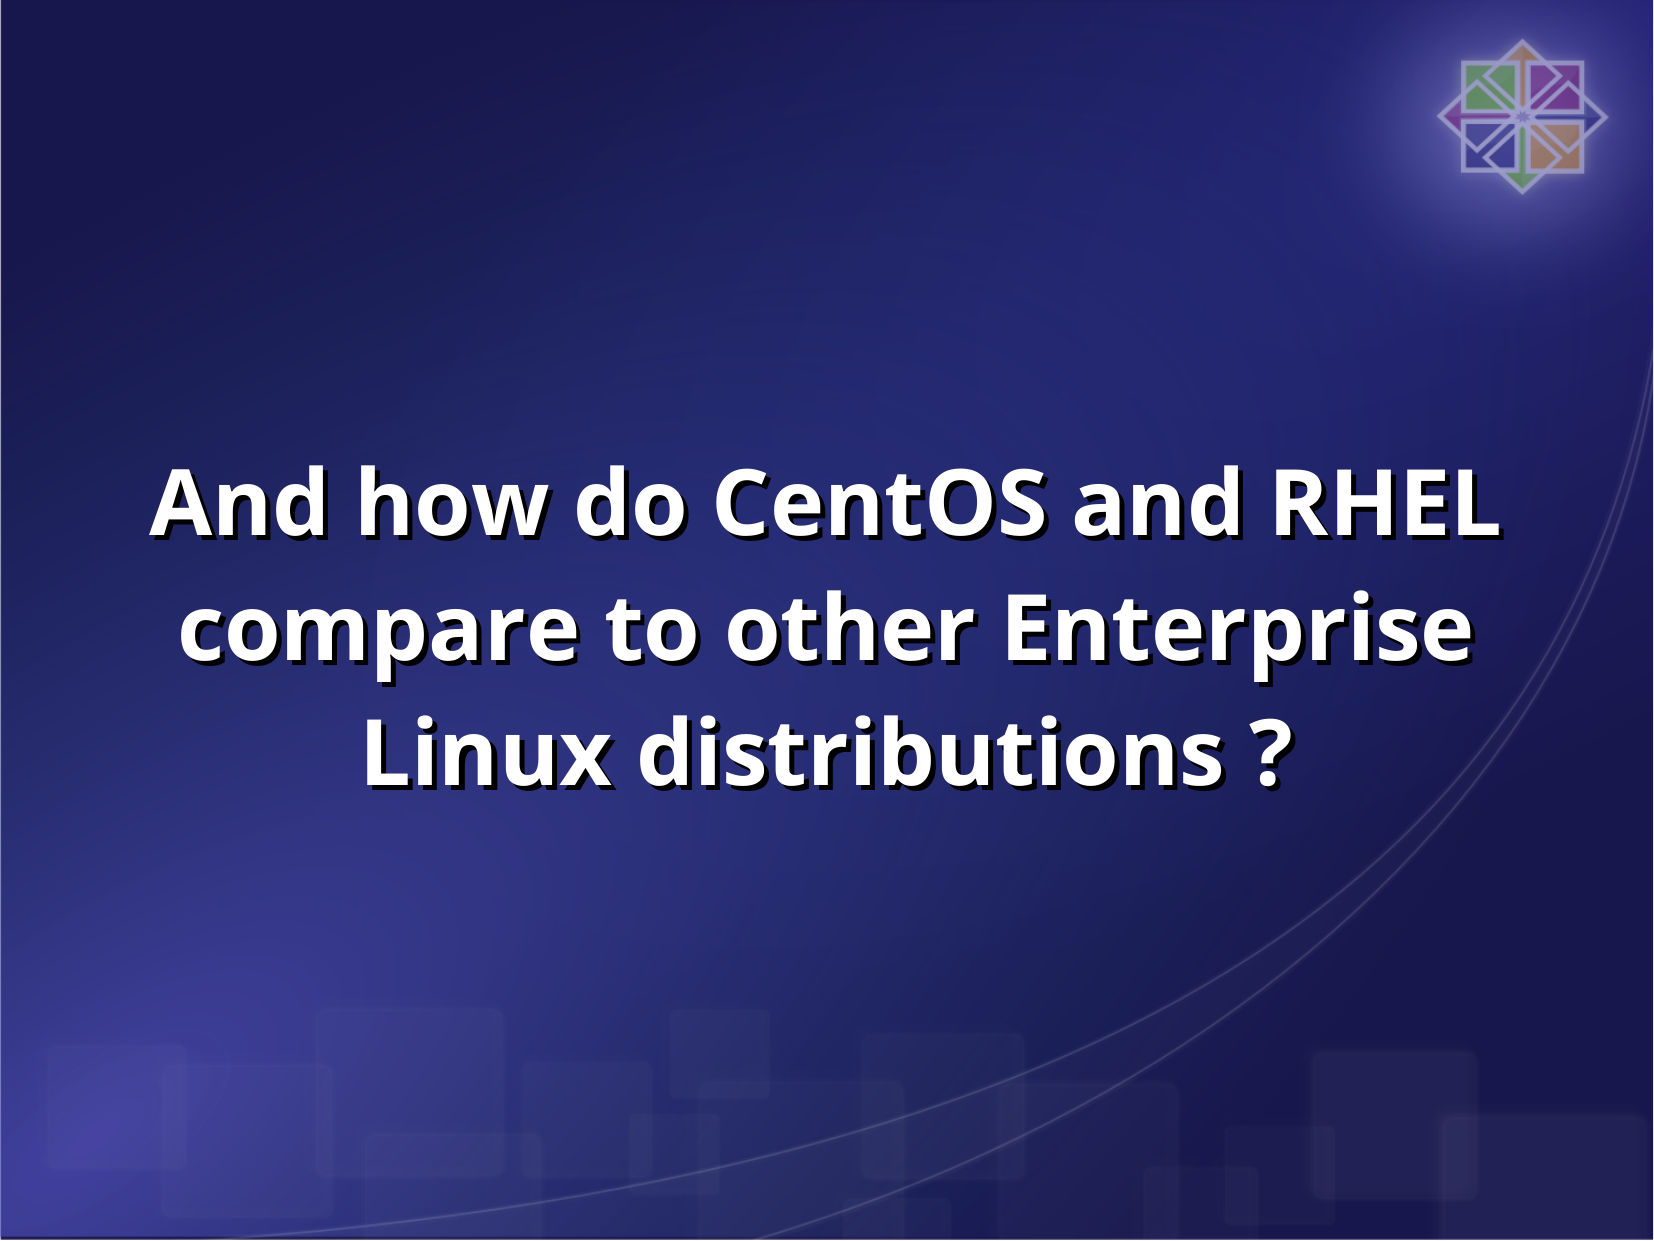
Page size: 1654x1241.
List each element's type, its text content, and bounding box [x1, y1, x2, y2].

title And how do CentOS and RHEL compare to other Enterprise Linux distributions ? [82, 49, 1571, 1201]
picture [0, 0, 1654, 1241]
